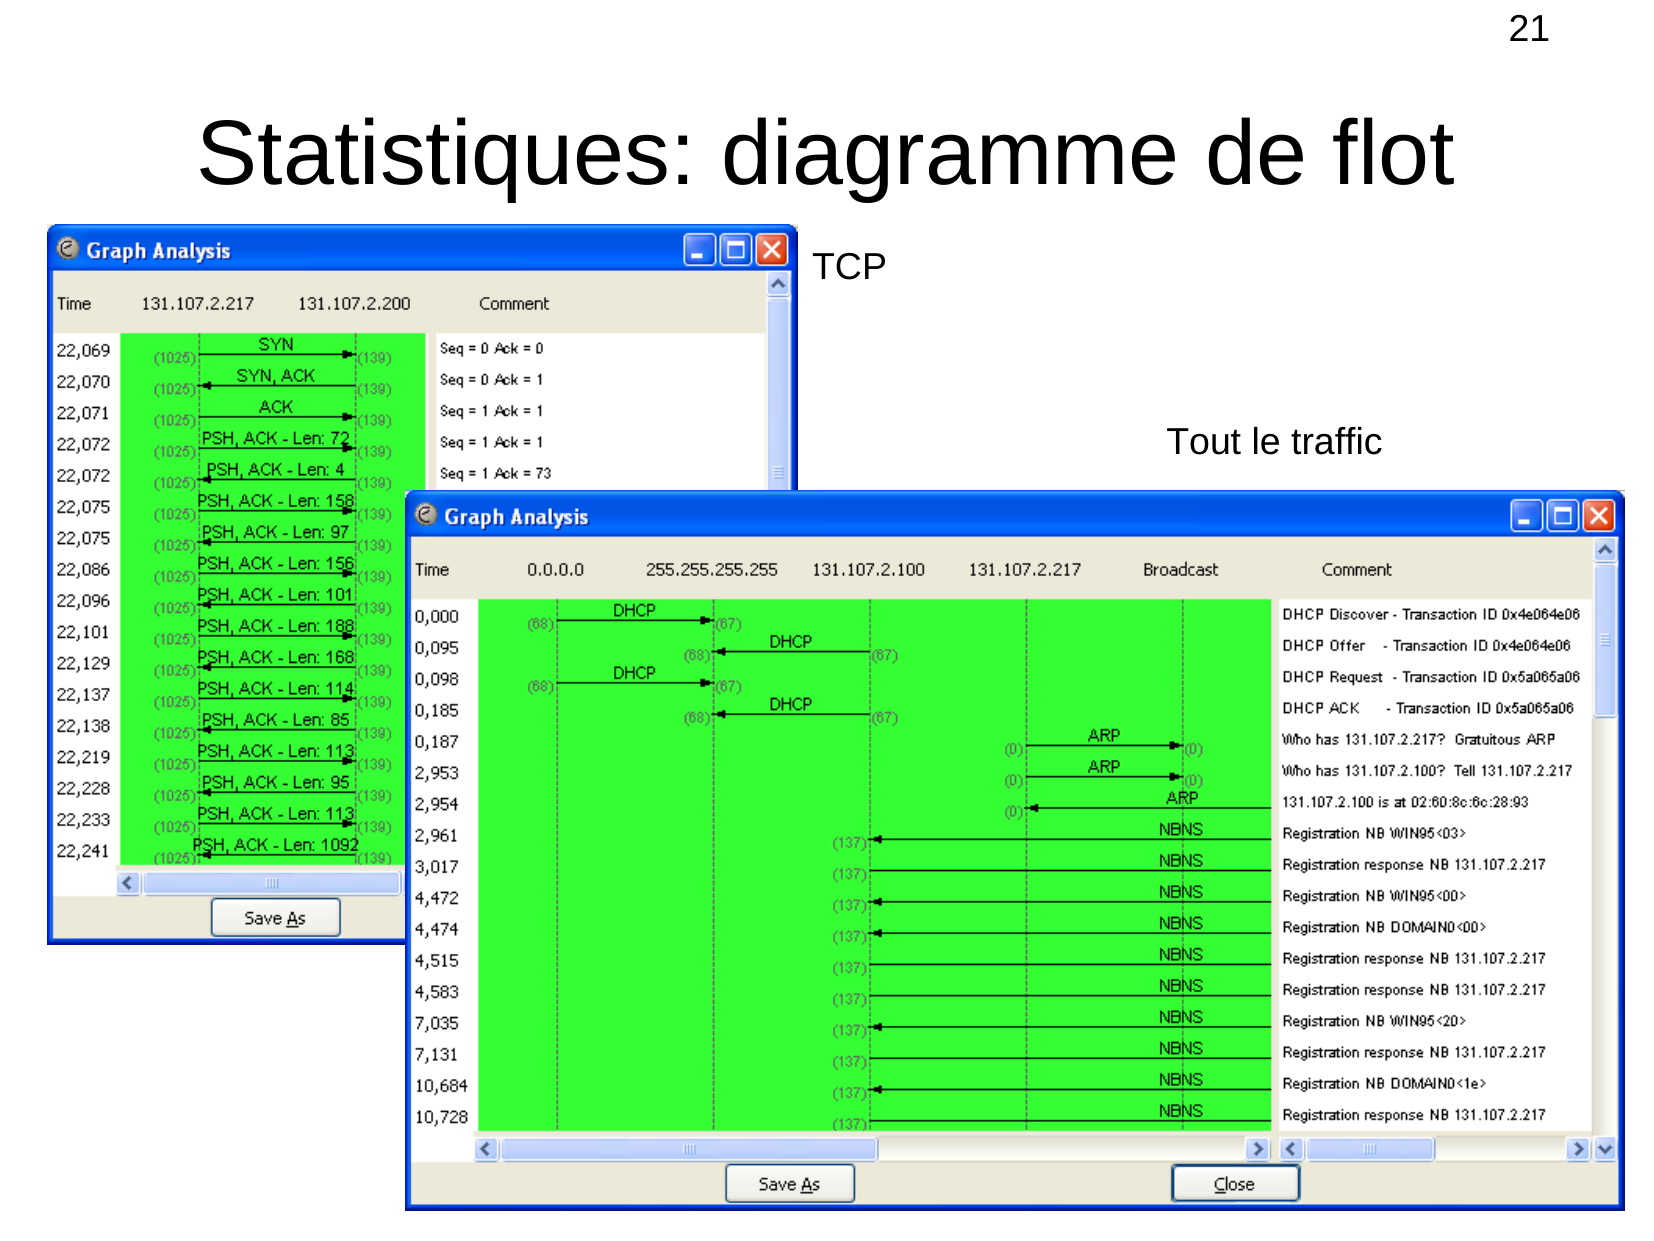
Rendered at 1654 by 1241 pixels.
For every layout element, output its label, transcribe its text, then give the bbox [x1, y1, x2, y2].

picture [47, 224, 1625, 1211]
text_box TCP [797, 238, 902, 296]
text_box Tout le traffic [1151, 413, 1398, 471]
title Statistiques: diagramme de flot [82, 56, 1571, 250]
